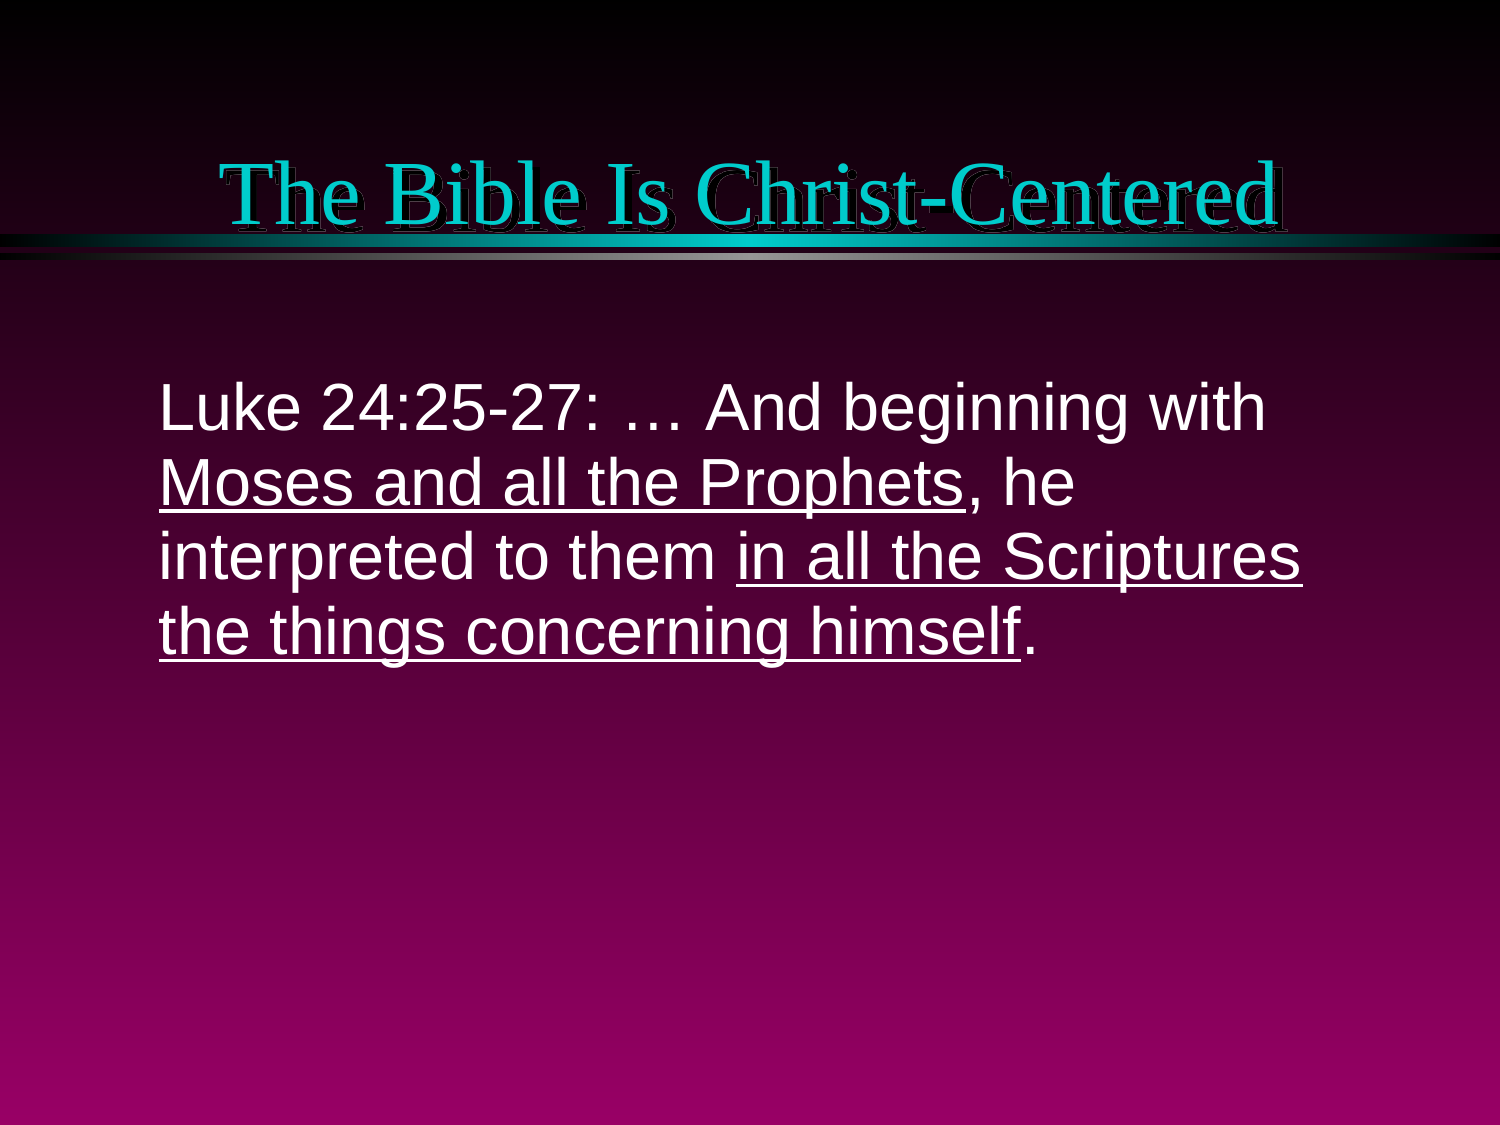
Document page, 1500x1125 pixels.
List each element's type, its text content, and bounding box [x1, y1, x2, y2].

title The Bible Is Christ-Centered [150, 135, 1351, 253]
list Luke 24:25-27: … And beginning with Moses and all the Prophets, he interpreted to them in all the Scriptures the things concerning himself. [87, 362, 1375, 988]
